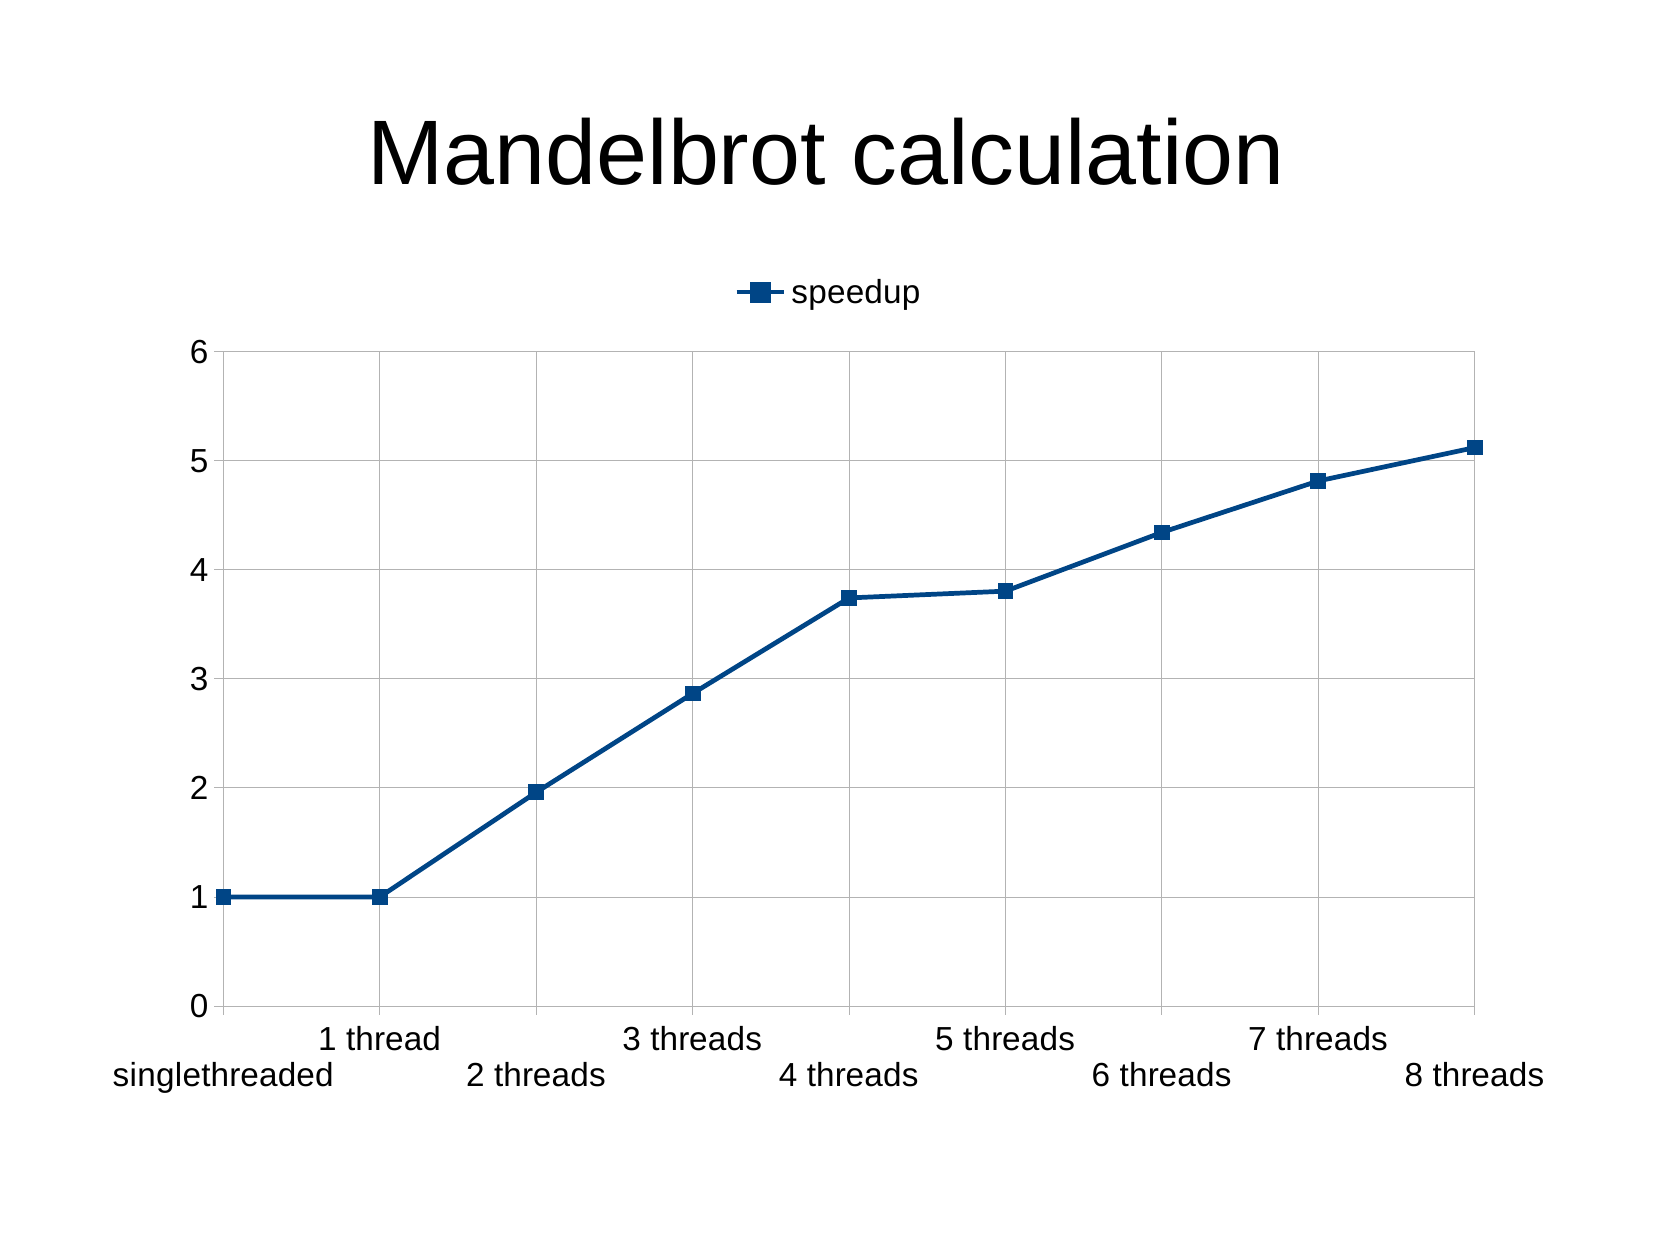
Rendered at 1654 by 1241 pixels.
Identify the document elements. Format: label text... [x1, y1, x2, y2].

chart [82, 256, 1576, 1111]
title Mandelbrot calculation [82, 49, 1571, 256]
